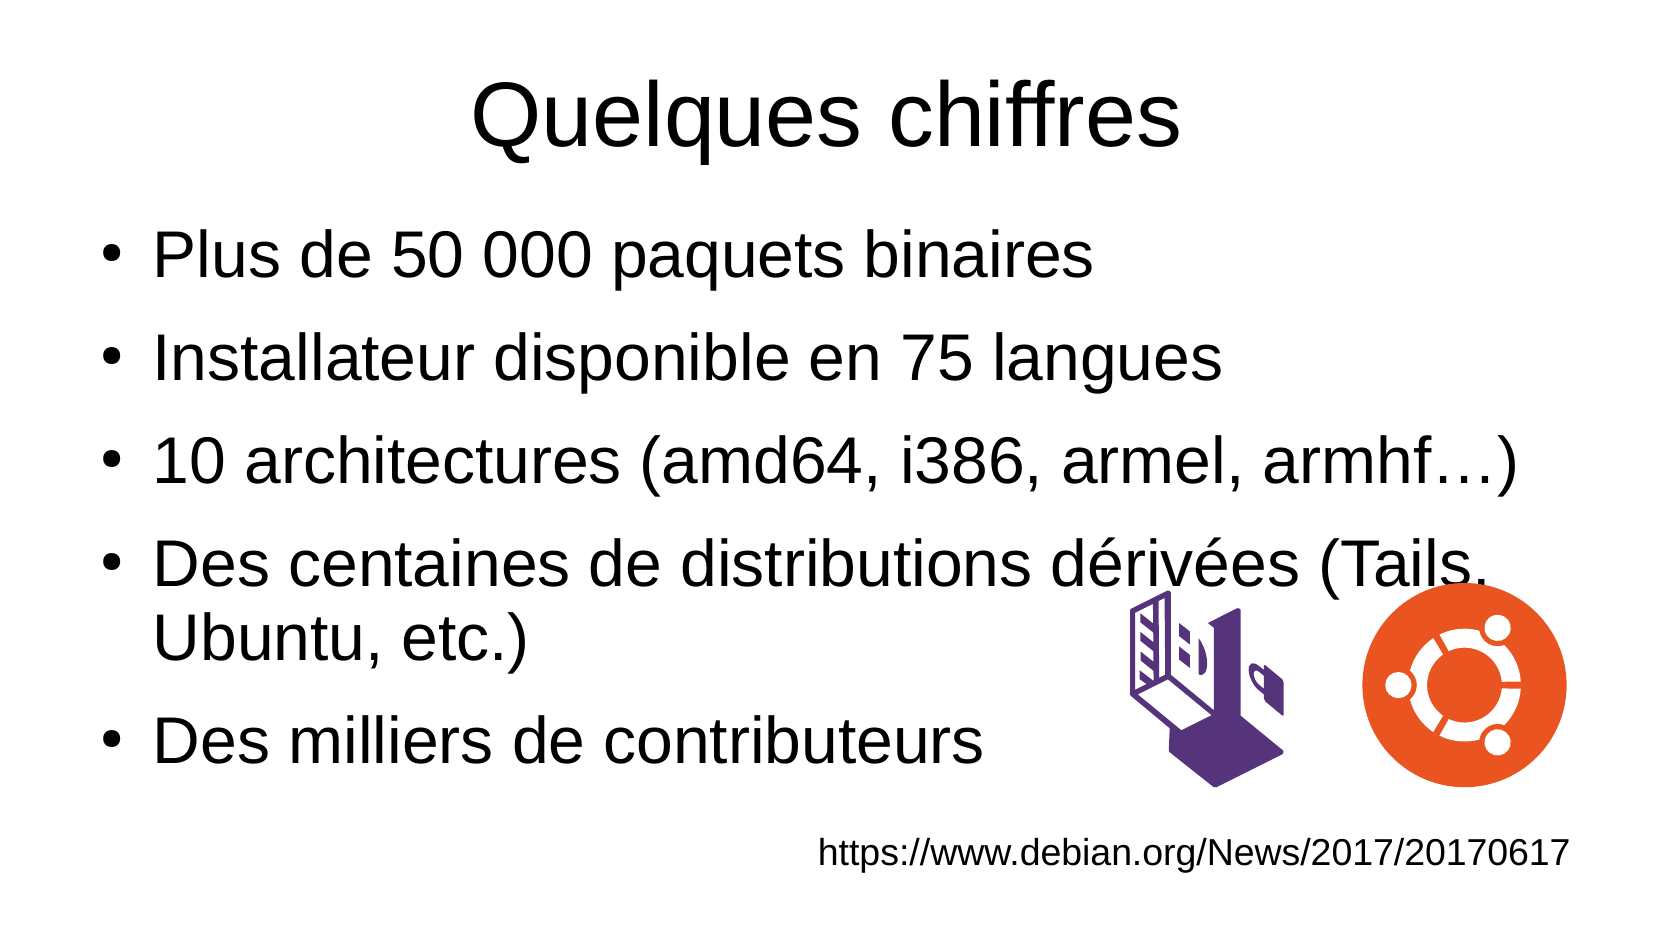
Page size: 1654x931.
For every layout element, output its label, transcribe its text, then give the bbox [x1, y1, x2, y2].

list Plus de 50 000 paquets binaires Installateur disponible en 75 langues 10 architectures (amd64, i386, armel, armhf…) Des centaines de distributions dérivées (Tails, Ubuntu, etc.) Des milliers de contributeurs [82, 217, 1571, 780]
picture [1311, 531, 1618, 839]
title Quelques chiffres [82, 37, 1571, 193]
picture [1114, 574, 1300, 804]
text_box https://www.debian.org/News/2017/20170617 [803, 823, 1595, 875]
